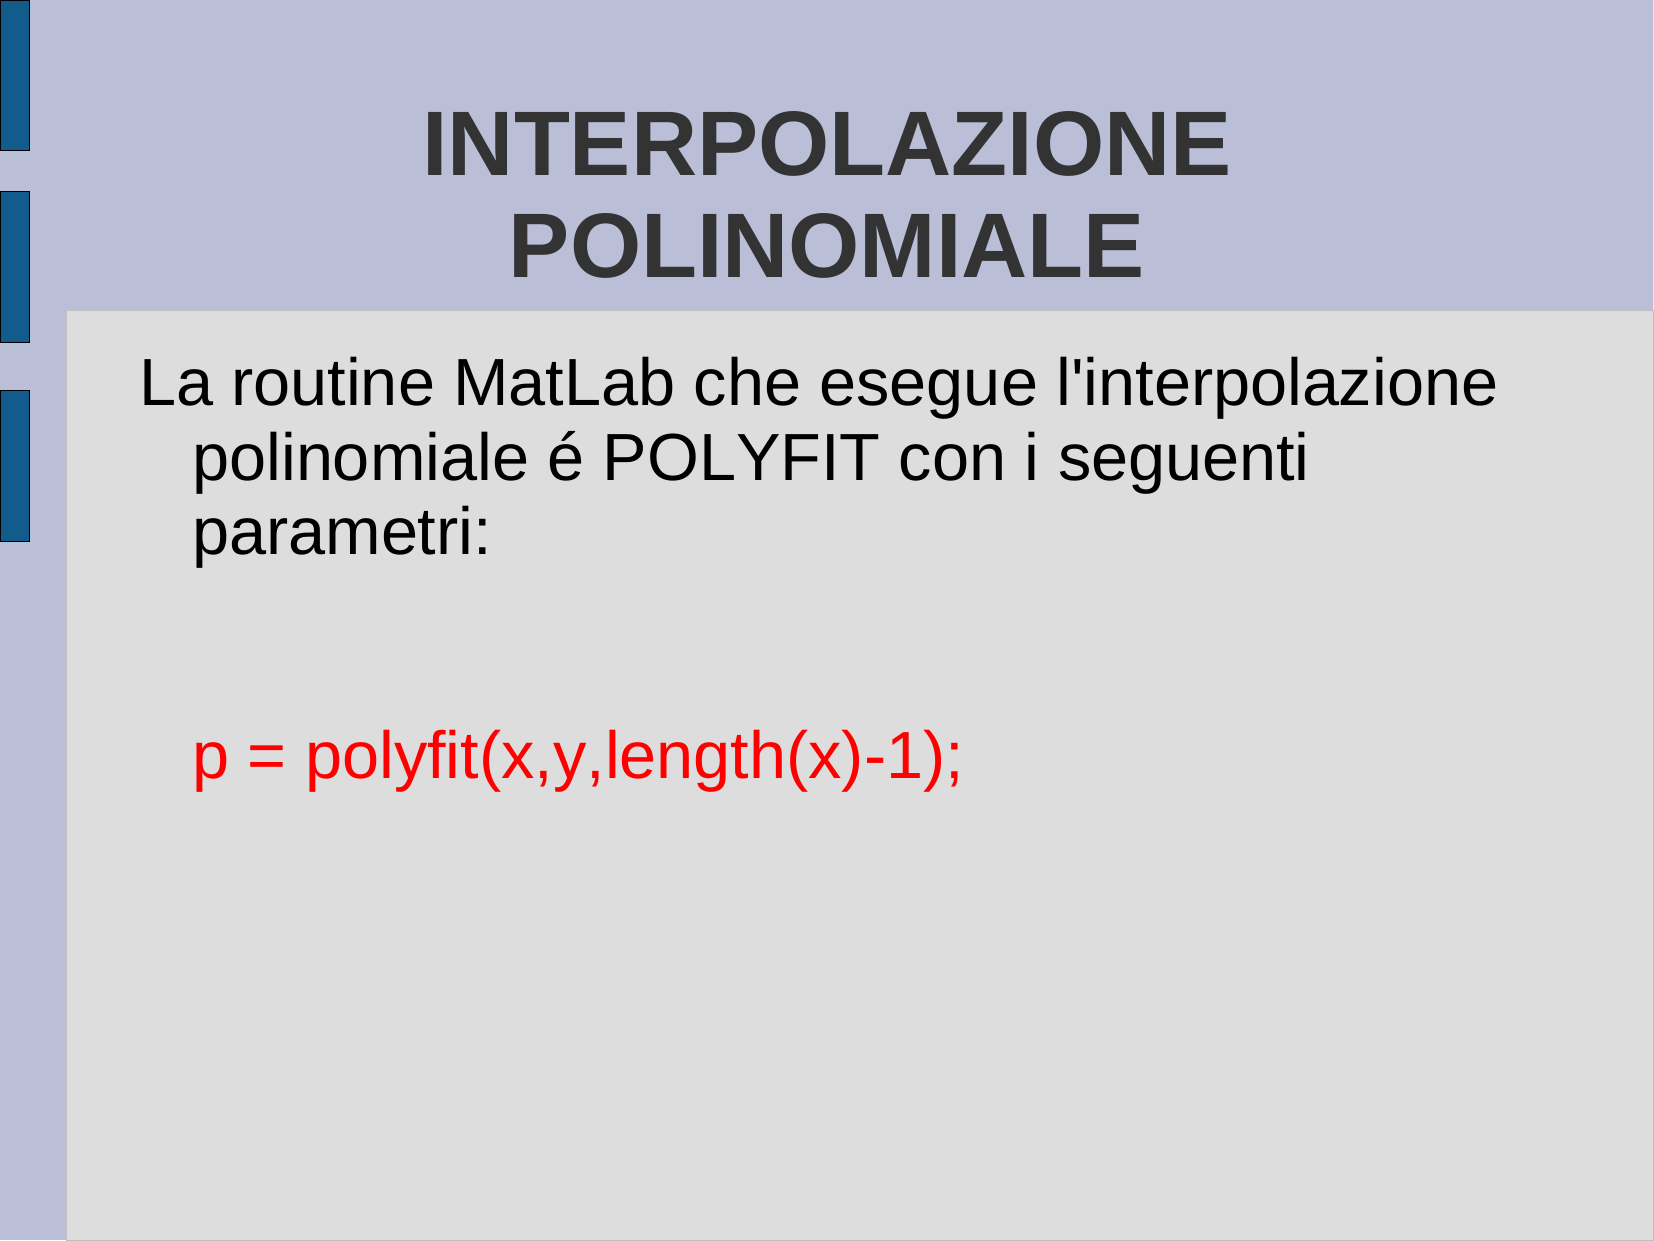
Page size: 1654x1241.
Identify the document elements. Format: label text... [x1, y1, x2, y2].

title INTERPOLAZIONE POLINOMIALE [121, 92, 1534, 298]
list La routine MatLab che esegue l'interpolazione polinomiale é POLYFIT con i seguenti parametri: p = polyfit(x,y,length(x)-1); [121, 344, 1534, 1112]
